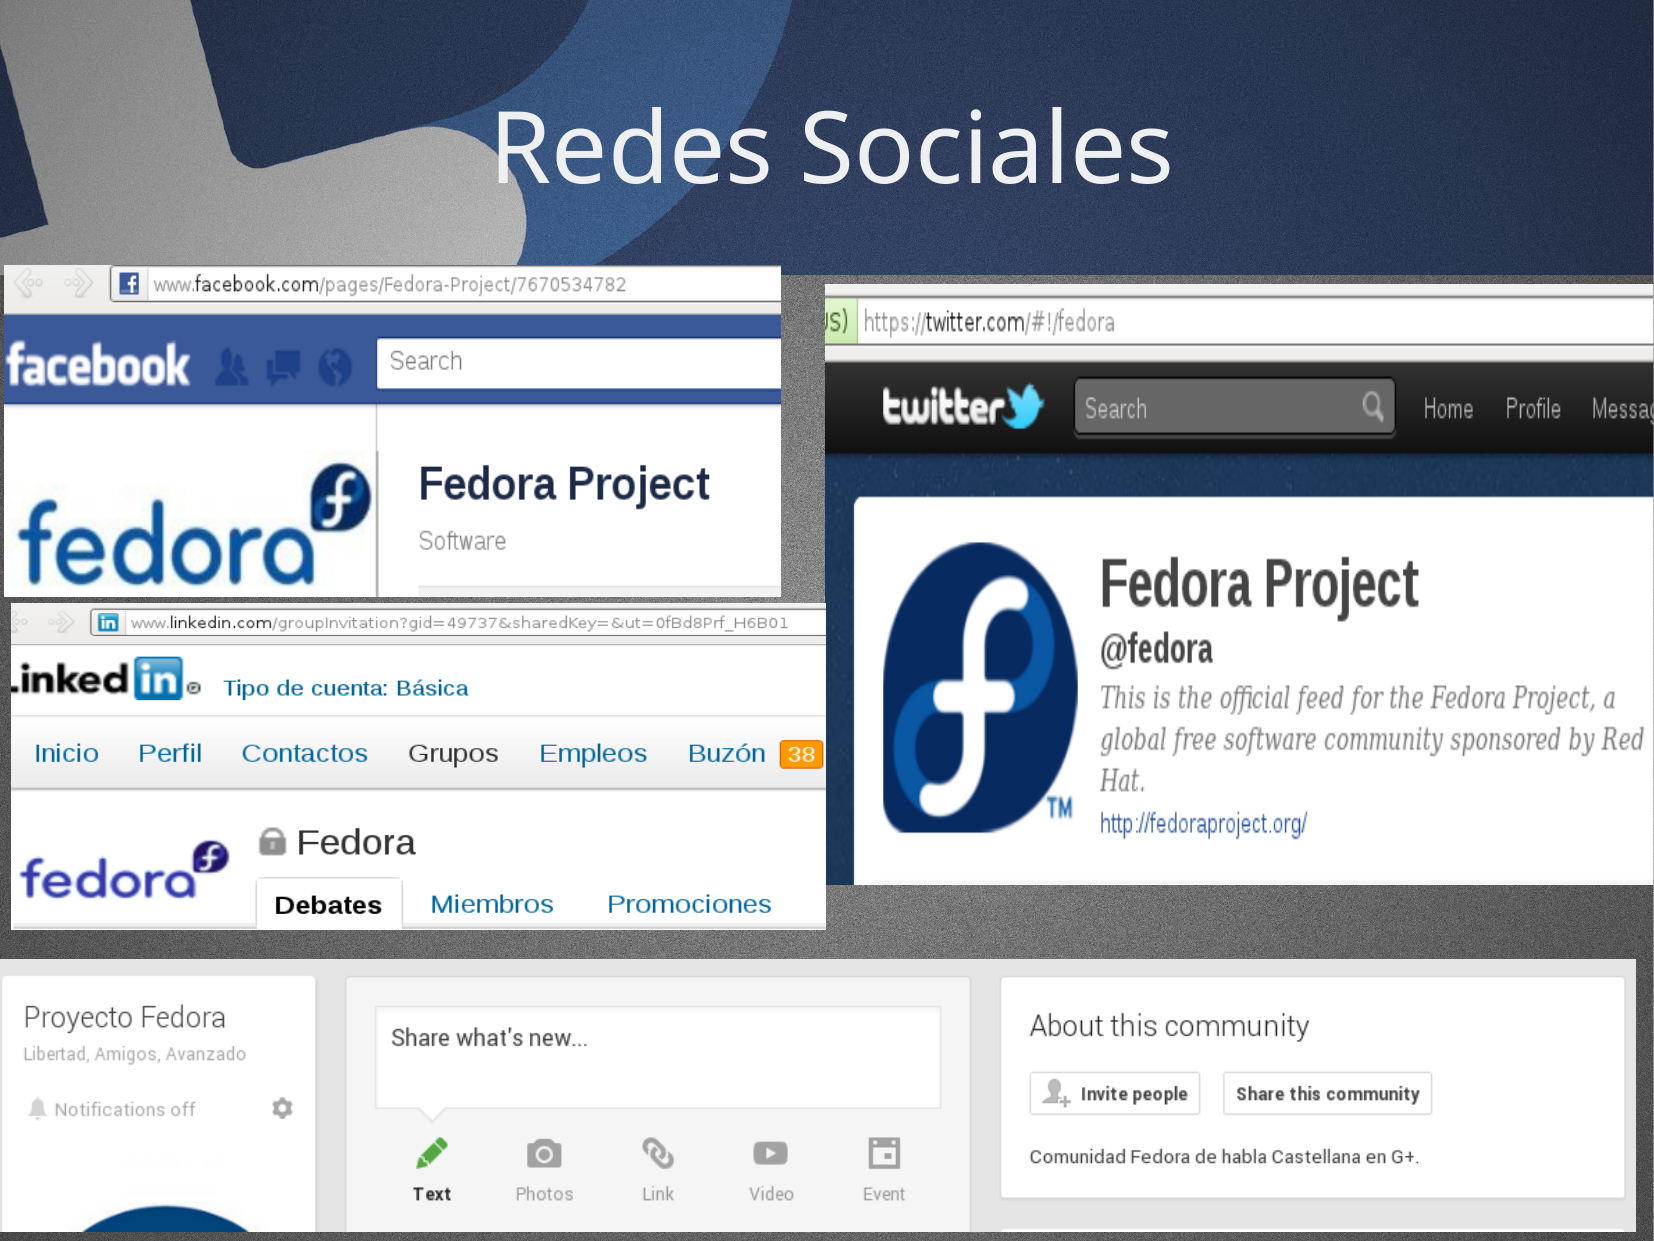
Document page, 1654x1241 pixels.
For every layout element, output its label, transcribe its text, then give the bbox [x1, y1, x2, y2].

text_box Redes Sociales [88, 43, 1577, 252]
picture [0, 0, 1654, 1241]
